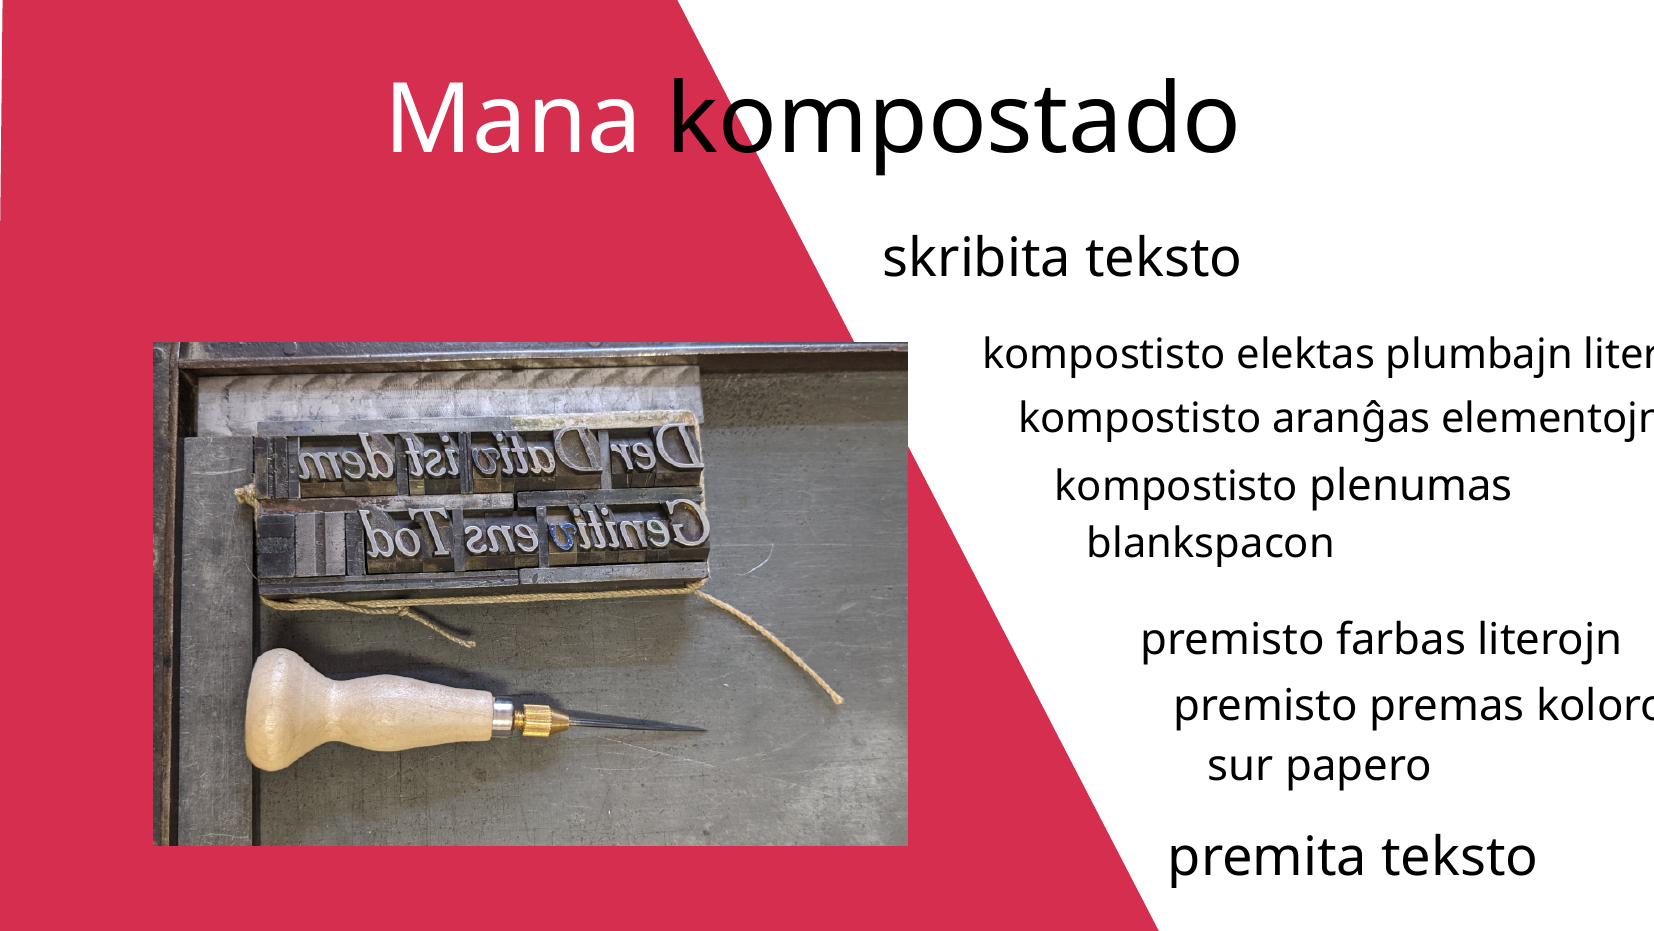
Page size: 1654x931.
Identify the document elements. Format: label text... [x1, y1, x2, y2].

text_box kompostisto plenumas blankspacon [1039, 448, 1477, 572]
text_box premita teksto [1152, 810, 1512, 894]
text_box skribita teksto [867, 210, 1219, 294]
text_box kompostisto elektas plumbajn literojn [967, 316, 1654, 385]
text_box premisto premas koloron sur papero [1158, 666, 1649, 792]
text_box kompostisto aranĝas elementojn [1003, 380, 1604, 448]
text_box [0, 0, 1159, 931]
title Mana kompostado [82, 37, 1242, 193]
picture [153, 342, 908, 846]
text_box premisto farbas literojn [1125, 600, 1654, 726]
